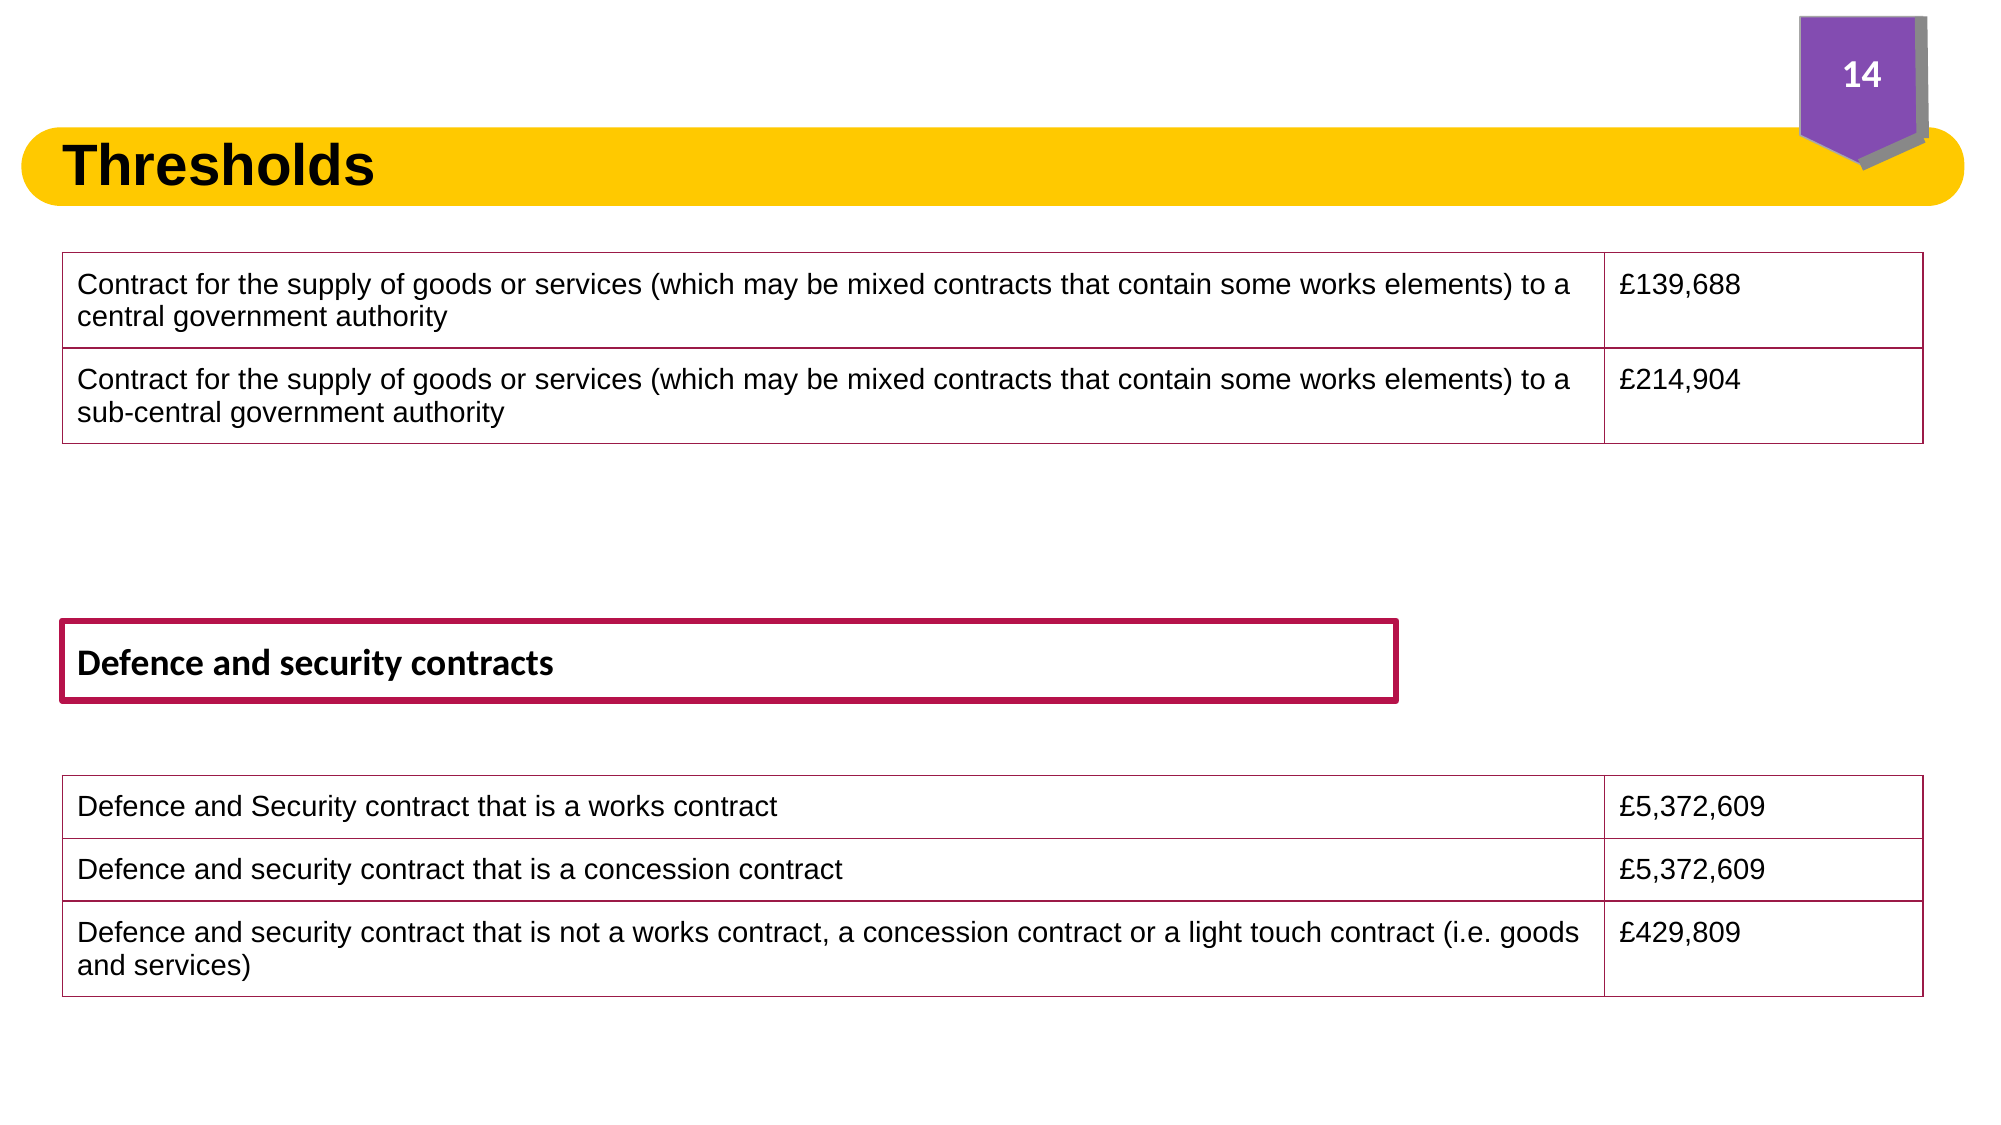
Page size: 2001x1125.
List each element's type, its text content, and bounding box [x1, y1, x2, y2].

table_header £5,372,609 [1605, 776, 1922, 838]
table_cell £429,809 [1605, 902, 1922, 996]
table_cell £214,904 [1605, 349, 1922, 443]
title Thresholds [62, 127, 1634, 201]
text_box [1800, 16, 1916, 165]
table_cell Defence and security contract that is a concession contract [63, 839, 1604, 900]
table_cell £5,372,609 [1605, 839, 1922, 900]
table_cell Defence and security contract that is not a works contract, a concession contract or a light touch contract (i.e. goods and services) [63, 902, 1604, 996]
table_header Contract for the supply of goods or services (which may be mixed contracts that contain some works elements) to a central government authority [63, 253, 1604, 347]
text_box 14 [1815, 33, 1908, 113]
text_box Defence and security contracts [62, 620, 1397, 701]
table_header £139,688 [1605, 253, 1922, 347]
table_header Defence and Security contract that is a works contract [63, 776, 1604, 838]
table_cell Contract for the supply of goods or services (which may be mixed contracts that contain some works elements) to a sub-central government authority [63, 349, 1604, 443]
